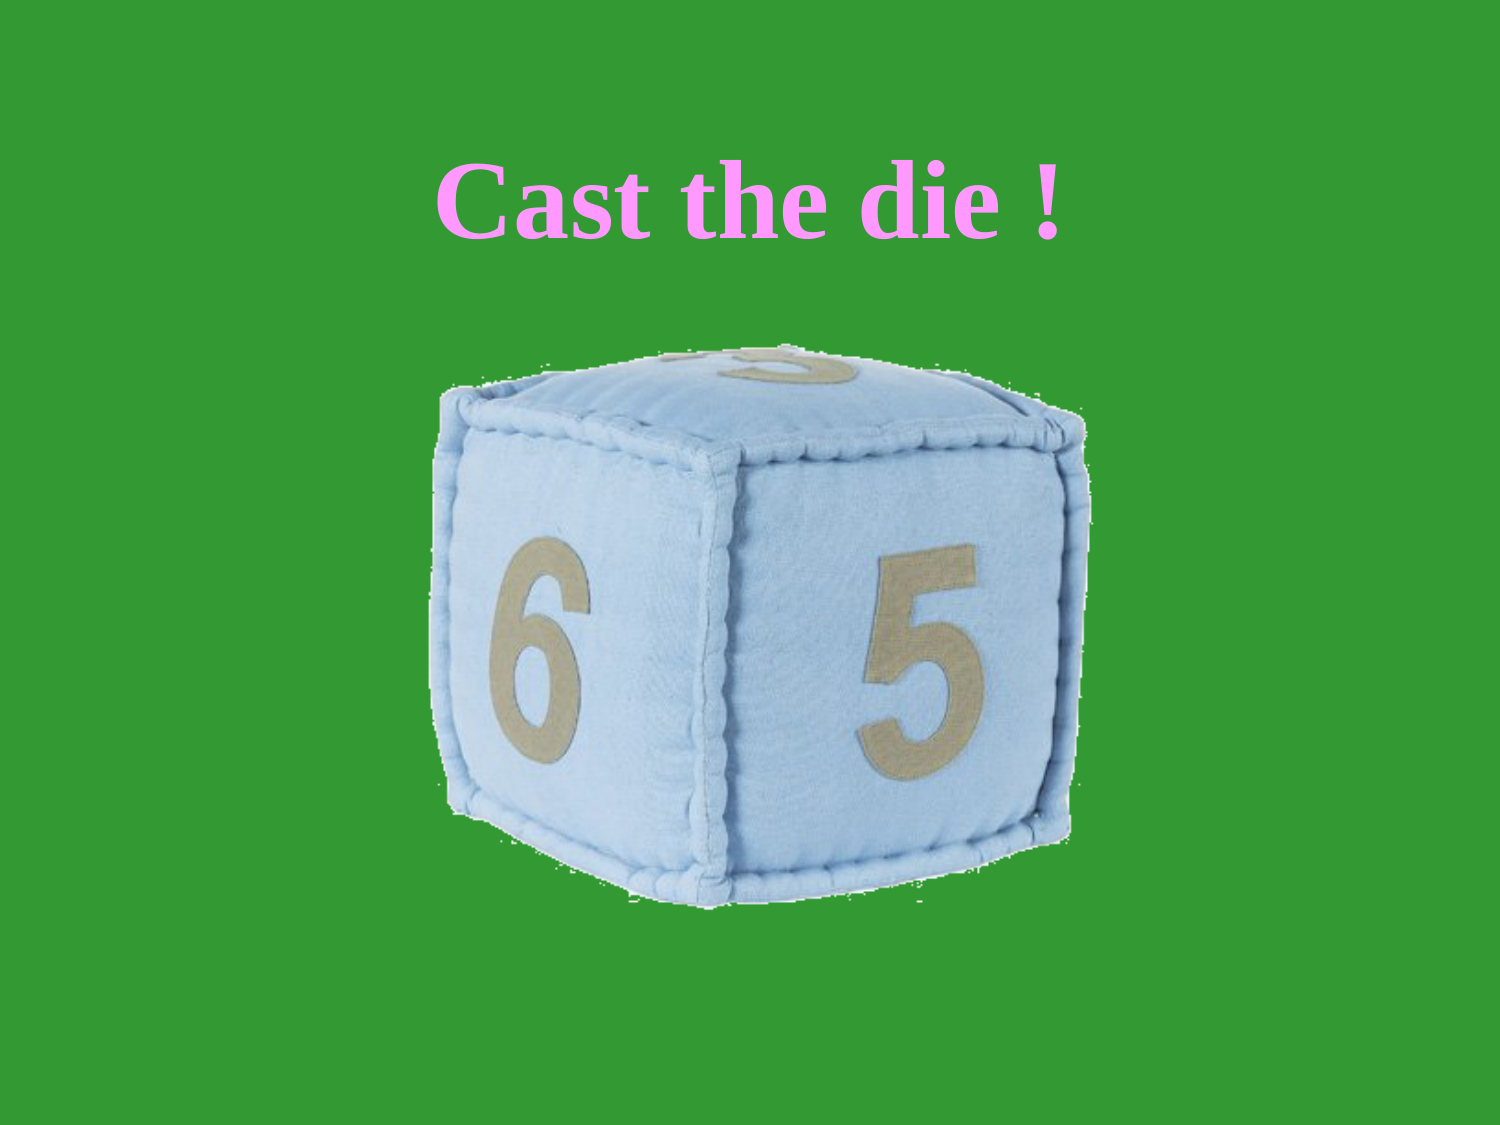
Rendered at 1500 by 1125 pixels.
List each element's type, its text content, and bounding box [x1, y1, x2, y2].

title Cast the die ! [112, 99, 1388, 288]
picture [412, 337, 1101, 927]
